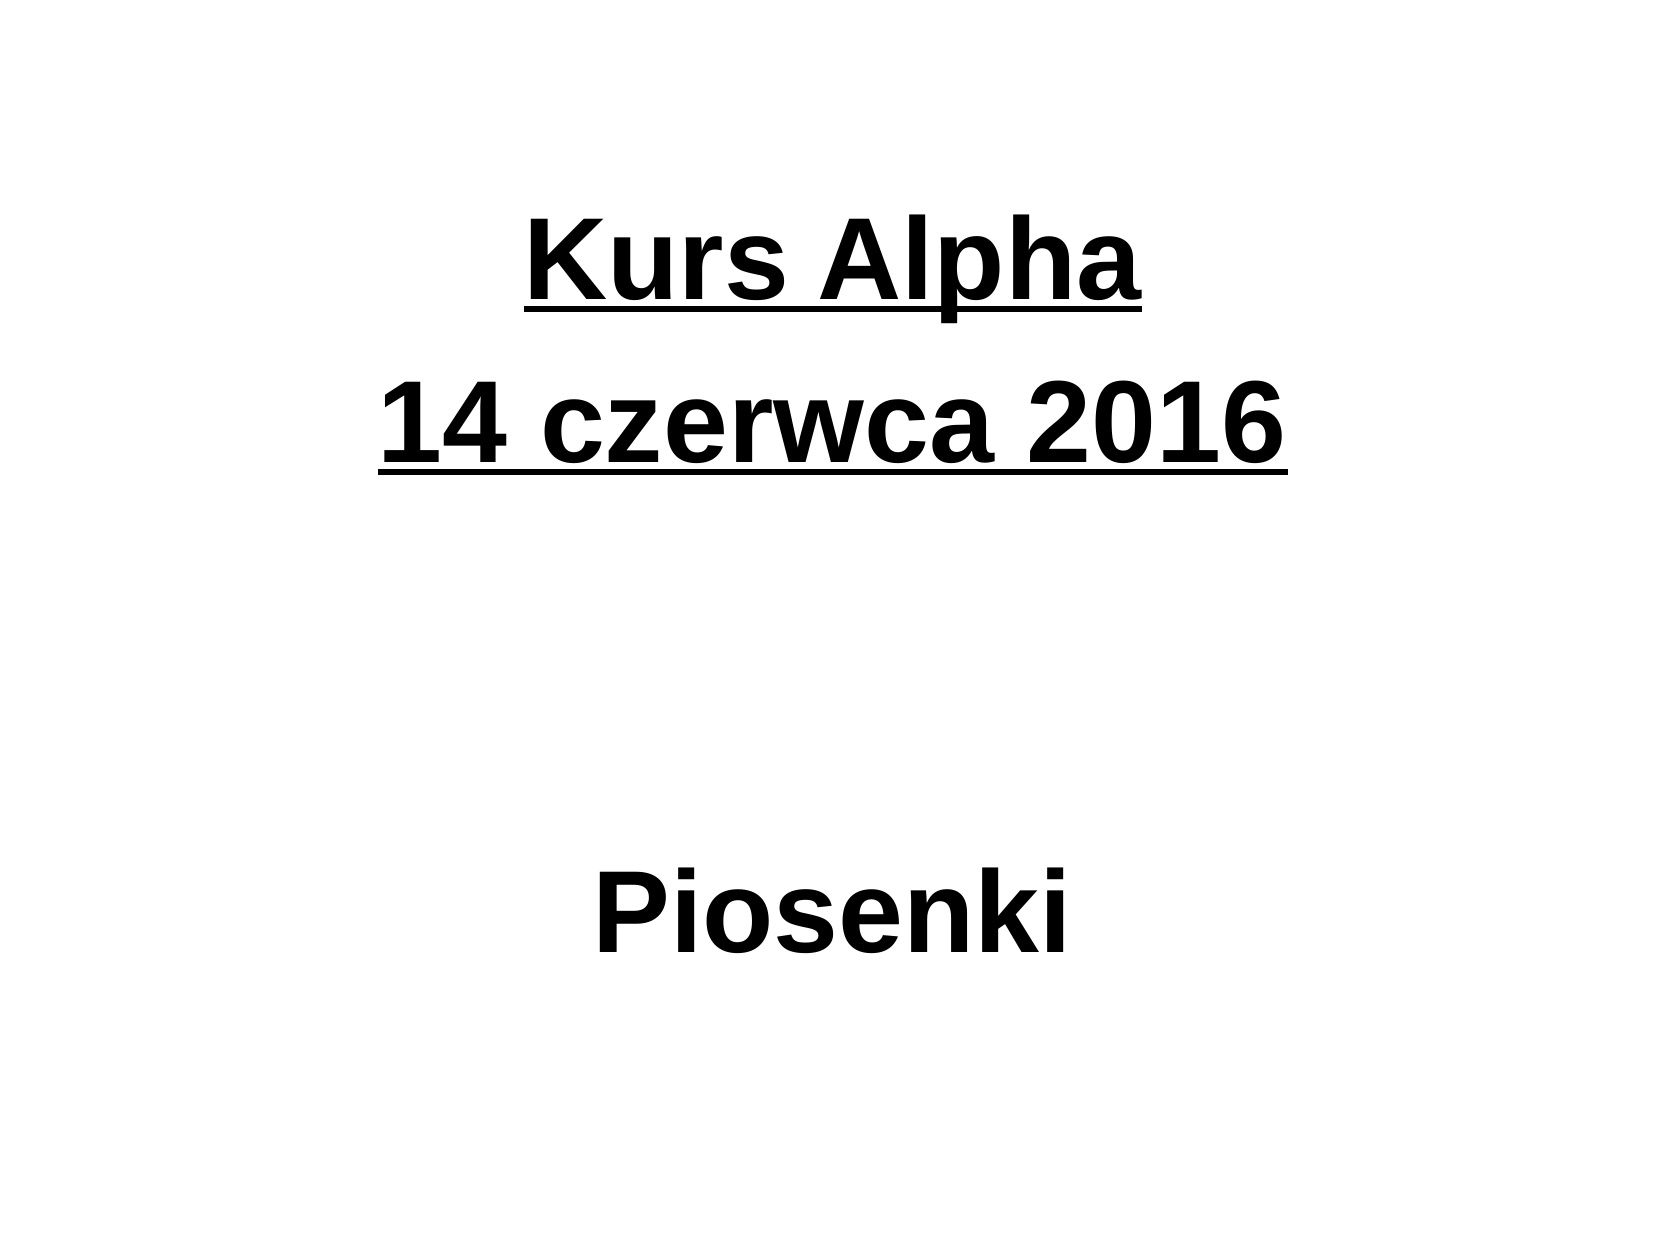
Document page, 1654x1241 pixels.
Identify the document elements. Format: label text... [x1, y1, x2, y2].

text_box Kurs Alpha 14 czerwca 2016 Piosenki [23, 23, 1642, 1229]
